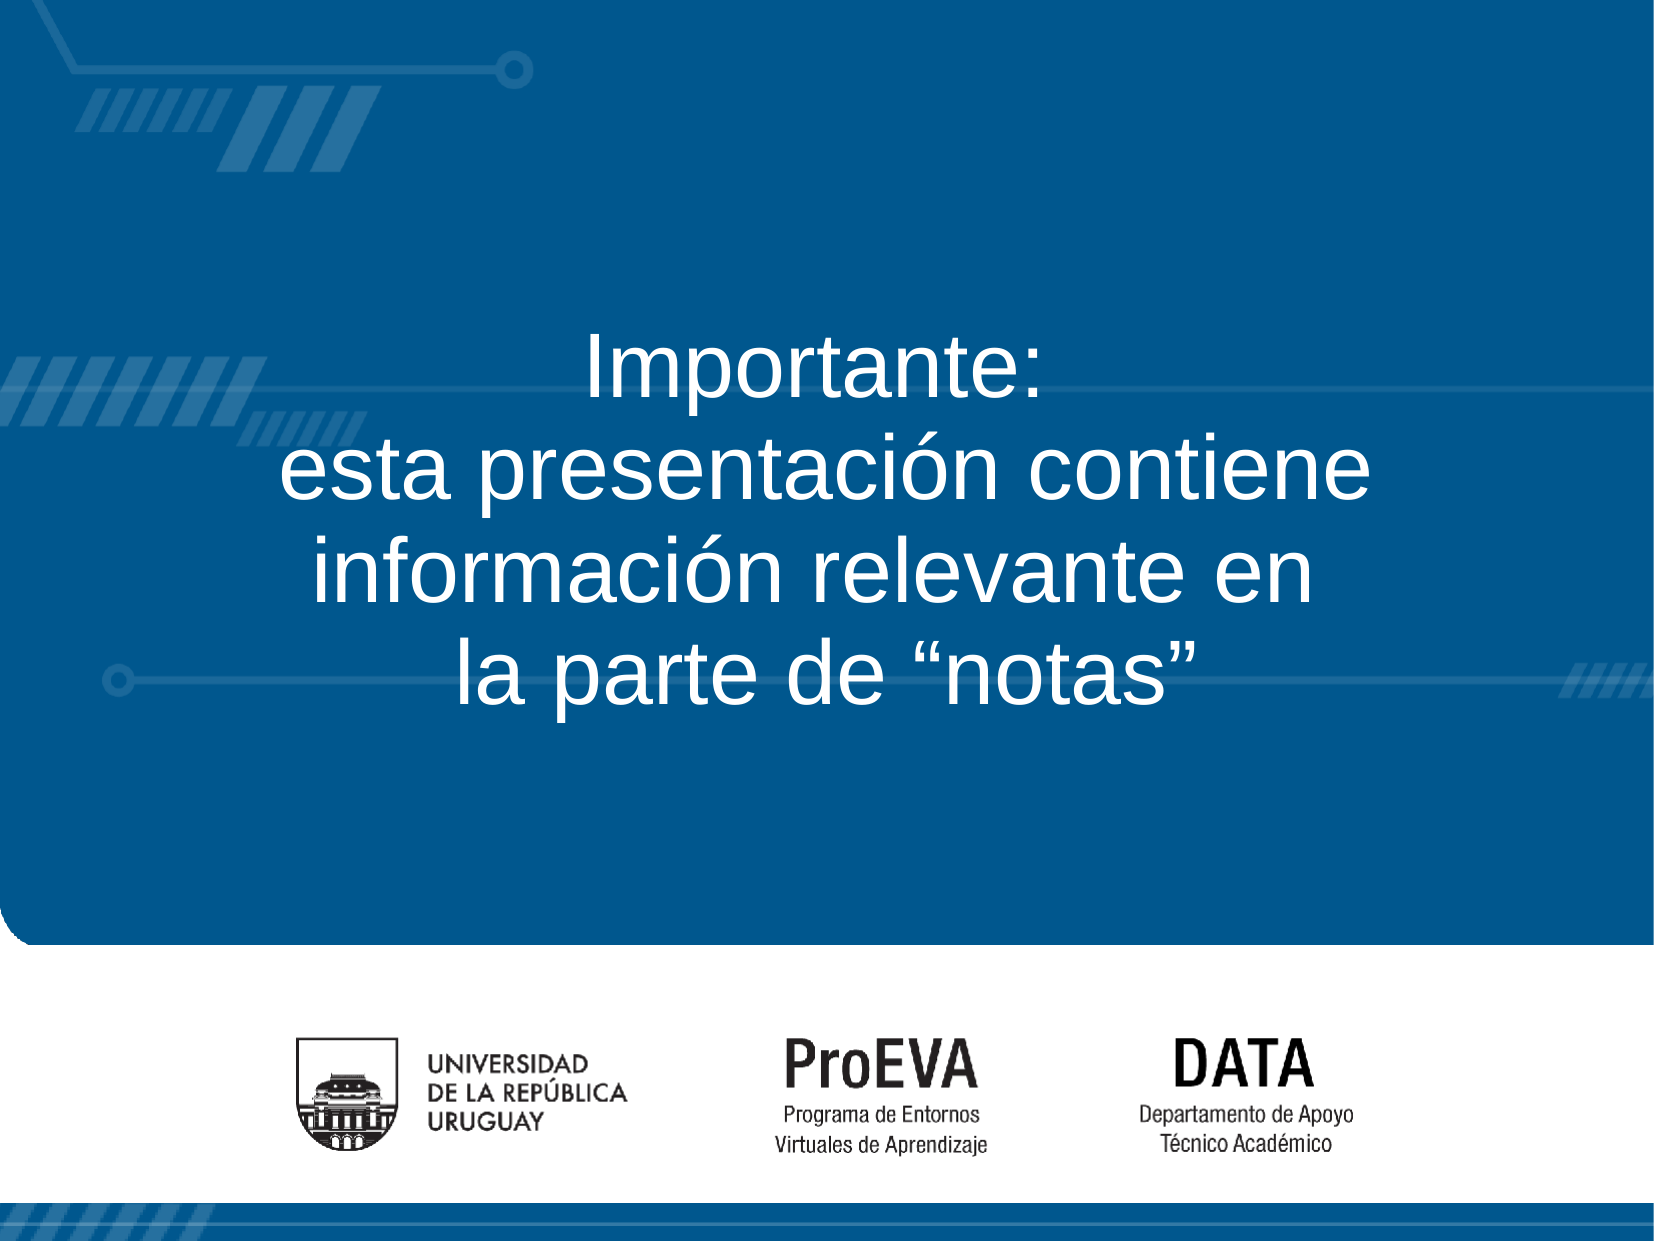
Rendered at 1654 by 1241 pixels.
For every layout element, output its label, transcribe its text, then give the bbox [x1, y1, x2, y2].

title Importante: esta presentación contiene información relevante en la parte de “notas” [82, 314, 1571, 725]
picture [0, 0, 1654, 945]
picture [0, 1203, 1654, 1241]
picture [296, 1010, 1371, 1161]
